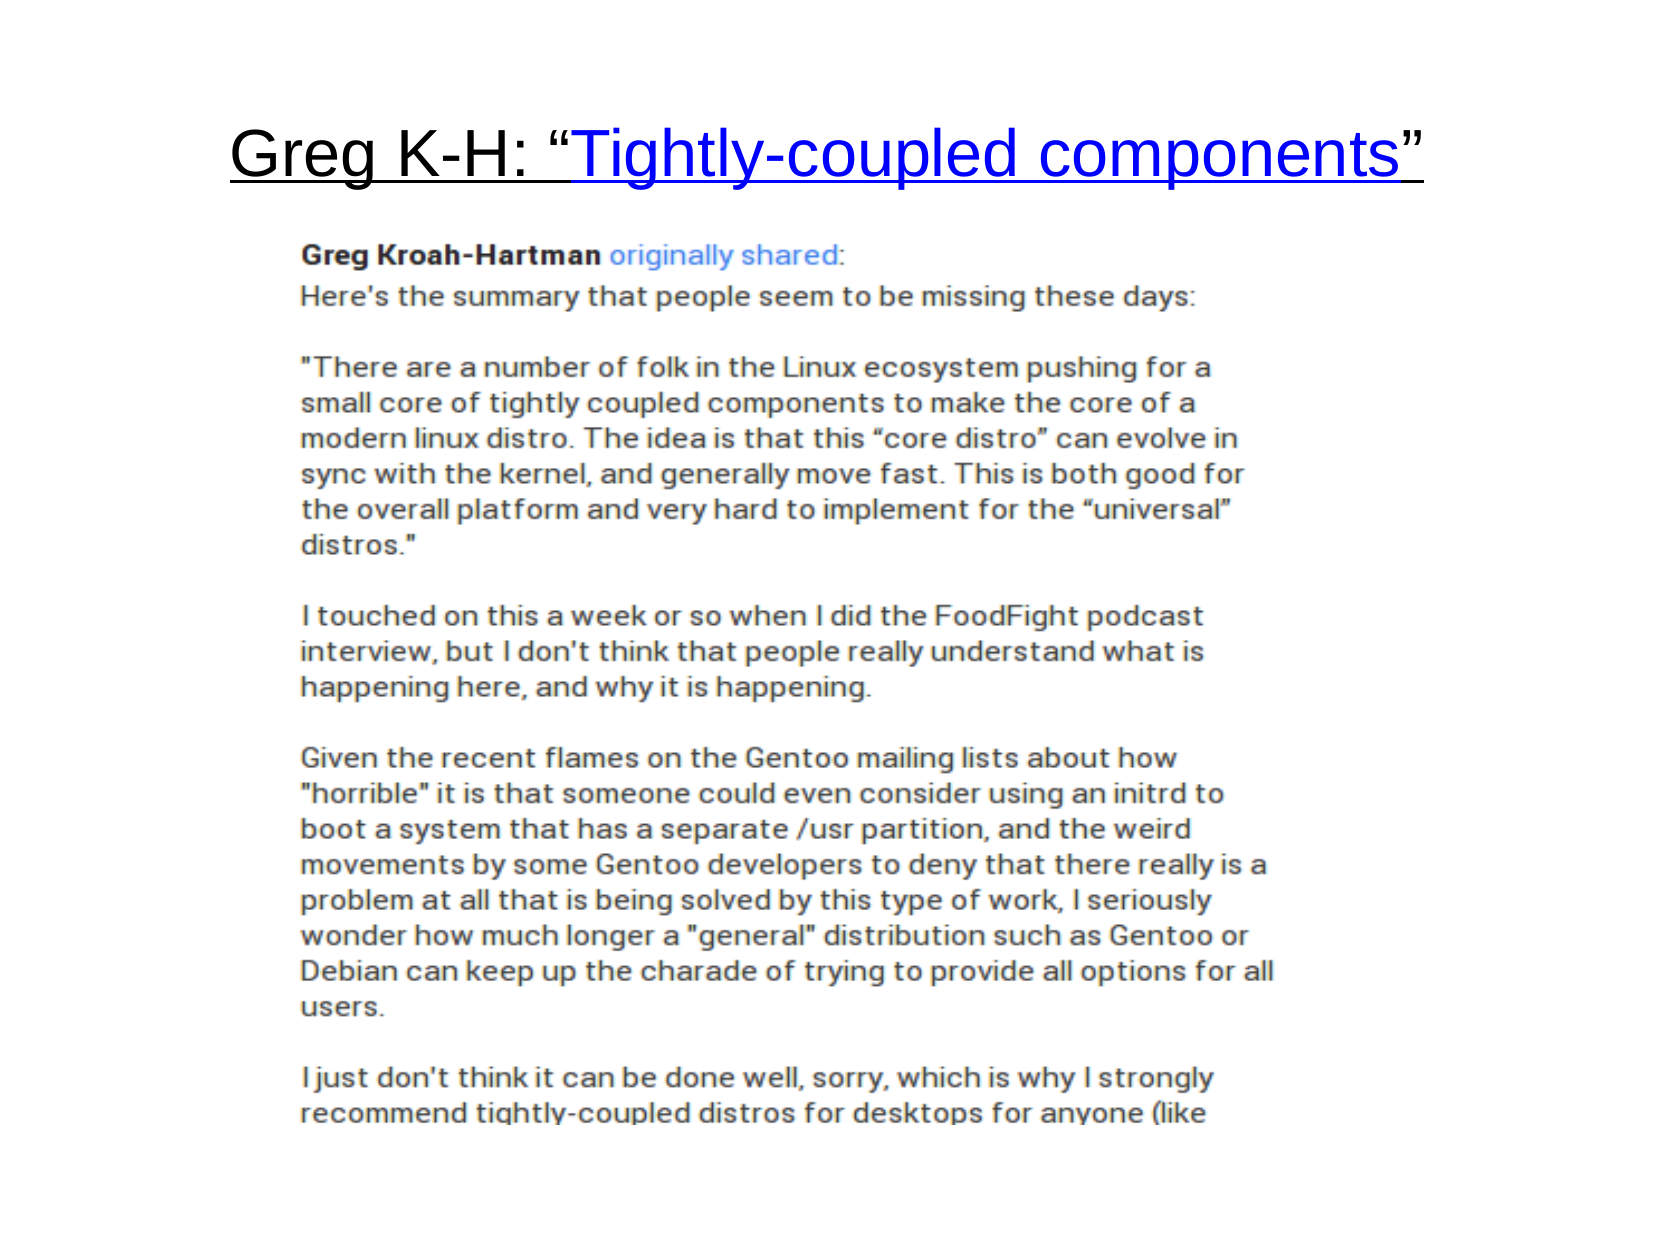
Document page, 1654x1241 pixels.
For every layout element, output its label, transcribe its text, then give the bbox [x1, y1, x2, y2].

title Greg K-H: “Tightly-coupled components” [82, 49, 1571, 257]
picture [272, 239, 1324, 1126]
